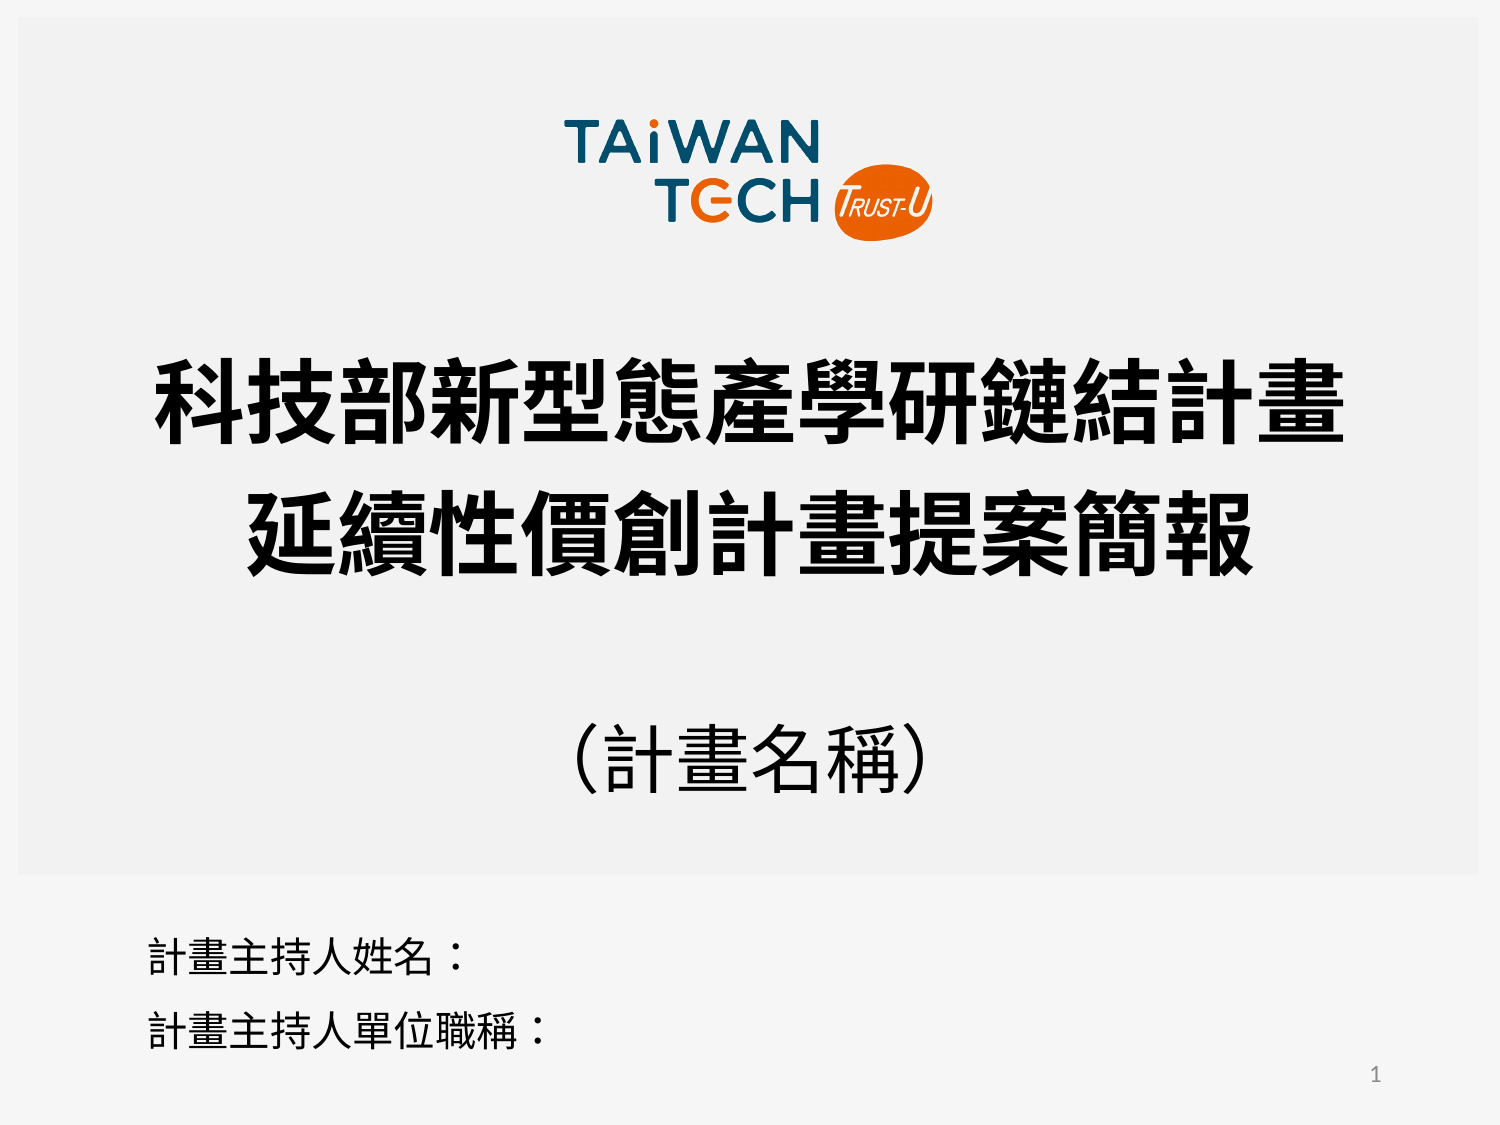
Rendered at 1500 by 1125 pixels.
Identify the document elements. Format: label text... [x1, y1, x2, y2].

slide_number <編號> [1059, 1042, 1397, 1103]
title 科技部新型態產學研鏈結計畫 延續性價創計畫提案簡報 （計畫名稱） [131, 315, 1369, 834]
text_box [18, 19, 1479, 875]
subtitle 計畫主持人姓名： 計畫主持人單位職稱： [131, 898, 1369, 1063]
picture [556, 111, 941, 249]
